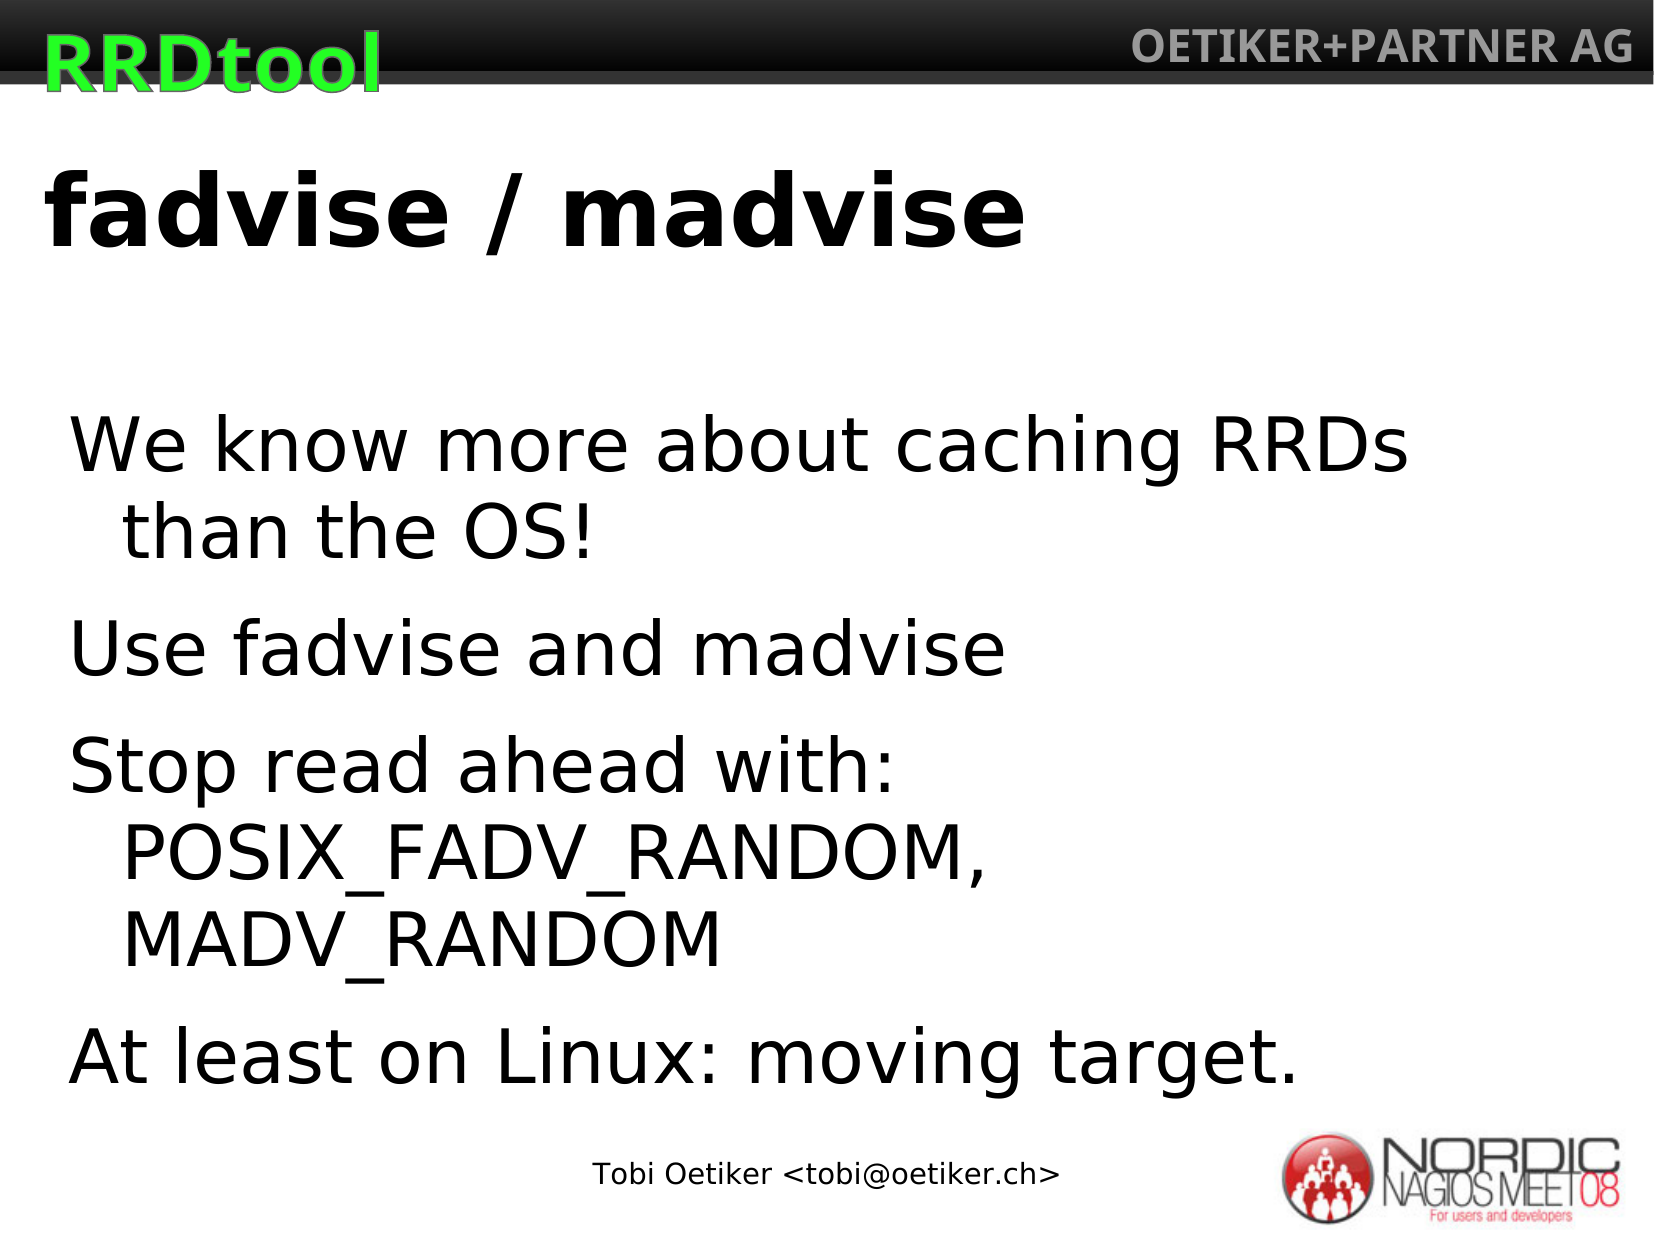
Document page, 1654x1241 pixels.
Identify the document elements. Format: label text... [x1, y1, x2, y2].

title fadvise / madvise [43, 144, 1582, 280]
list We know more about caching RRDs than the OS! Use fadvise and madvise Stop read ahead with: POSIX_FADV_RANDOM, MADV_RANDOM At least on Linux: moving target. [50, 401, 1571, 1102]
picture [1262, 1116, 1654, 1241]
